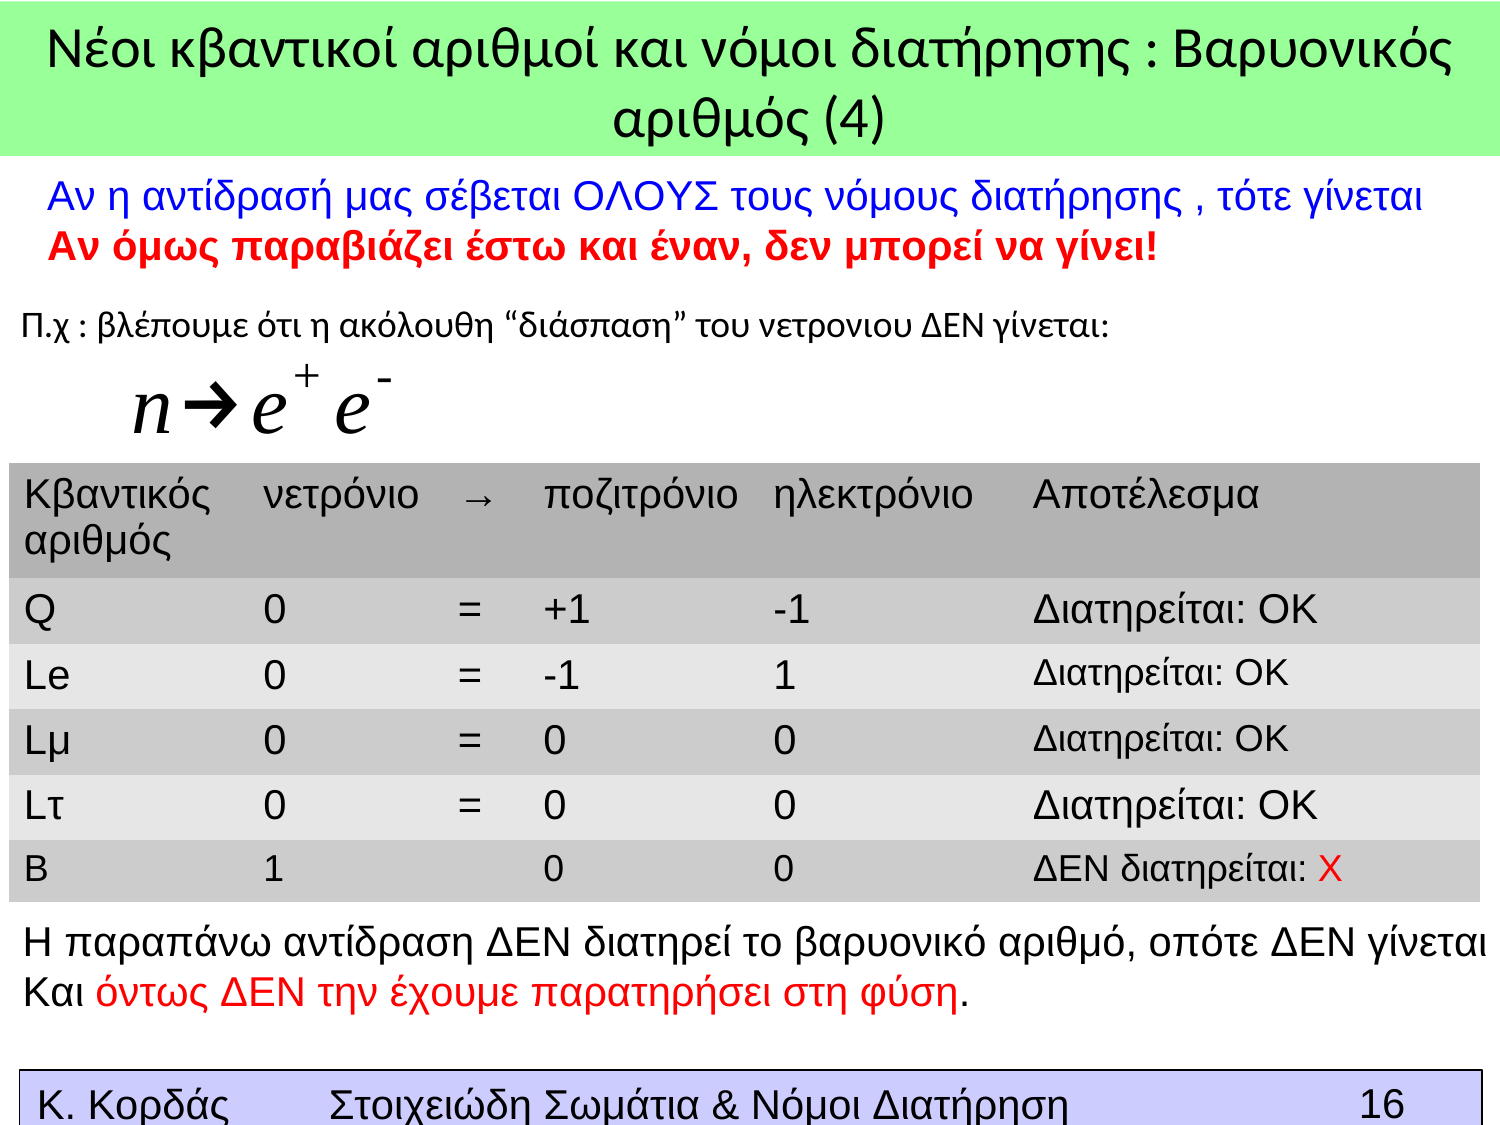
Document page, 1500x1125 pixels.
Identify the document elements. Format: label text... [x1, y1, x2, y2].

table_cell 0 [759, 840, 1018, 902]
table_header Αποτέλεσμα [1018, 463, 1480, 578]
table_cell 0 [759, 775, 1018, 840]
table_header ηλεκτρόνιο [759, 463, 1018, 578]
table_header Κβαντικός αριθμός [9, 463, 249, 578]
chart [110, 345, 411, 451]
text_box Αν η αντίδρασή μας σέβεται ΟΛΟΥΣ τους νόμους διατήρησης , τότε γίνεται Αν όμως παραβιάζει έστω και έναν, δεν μπορεί να γίνει! [32, 161, 1444, 277]
table_cell 0 [249, 709, 443, 775]
table_cell 0 [249, 644, 443, 709]
table_cell 1 [249, 840, 443, 902]
table_cell 0 [759, 709, 1018, 775]
table_header → [443, 463, 529, 578]
table_cell = [443, 709, 529, 775]
table_cell 0 [529, 840, 759, 902]
table_cell Διατηρείται: ΟΚ [1018, 578, 1480, 644]
table_cell 0 [529, 775, 759, 840]
table_cell = [443, 644, 529, 709]
table_cell 0 [249, 578, 443, 644]
table_cell Διατηρείται: ΟΚ [1018, 775, 1480, 840]
table_cell Διατηρείται: ΟΚ [1018, 709, 1480, 775]
table_cell 1 [759, 644, 1018, 709]
table_header ποζιτρόνιο [529, 463, 759, 578]
table_cell +1 [529, 578, 759, 644]
table_cell -1 [529, 644, 759, 709]
table_cell Lτ [9, 775, 249, 840]
table_cell Le [9, 644, 249, 709]
table_cell B [9, 840, 249, 902]
table_cell = [443, 578, 529, 644]
table_header νετρόνιο [249, 463, 443, 578]
text_box Η παραπάνω αντίδραση ΔΕΝ διατηρεί το βαρυονικό αριθμό, οπότε ΔΕΝ γίνεται Και όντως ΔΕΝ την έχουμε παρατηρήσει στη φύση. [7, 907, 1495, 1023]
table_cell Lμ [9, 709, 249, 775]
table_cell -1 [759, 578, 1018, 644]
text_box Νέοι κβαντικοί αριθμοί και νόμοι διατήρησης : Βαρυονικός αριθμός (4) [0, 1, 1500, 156]
table_cell = [443, 775, 529, 840]
table_cell ΔΕΝ διατηρείται: Χ [1018, 840, 1480, 902]
table_cell Διατηρείται: ΟΚ [1018, 644, 1480, 709]
text_box Π.χ : βλέπουμε ότι η ακόλουθη “διάσπαση” του νετρονιου ΔΕΝ γίνεται: [5, 237, 1430, 1096]
table_cell 0 [529, 709, 759, 775]
table_cell Q [9, 578, 249, 644]
table_cell [443, 840, 529, 902]
table_cell 0 [249, 775, 443, 840]
